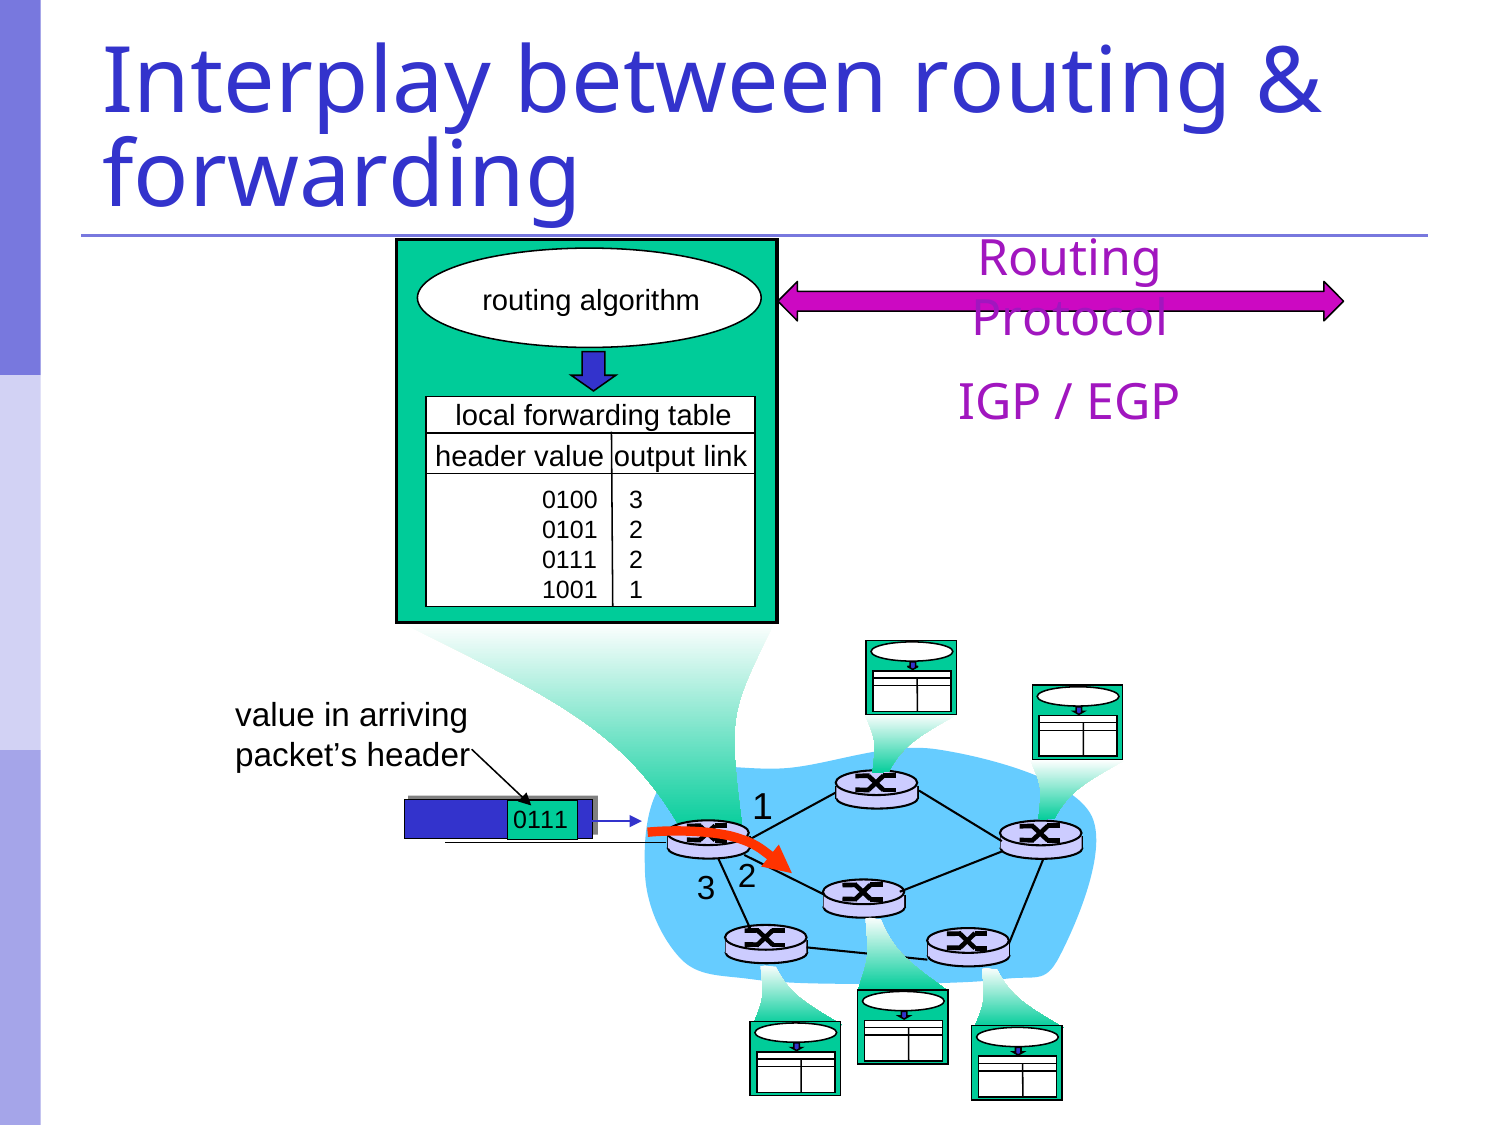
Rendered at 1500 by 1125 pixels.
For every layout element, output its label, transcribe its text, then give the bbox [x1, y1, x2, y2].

text_box output link [595, 429, 767, 481]
text_box [802, 1067, 835, 1092]
text_box 0100 0101 0111 1001 [527, 475, 613, 612]
text_box [1024, 1072, 1056, 1097]
text_box [919, 686, 951, 711]
text_box [910, 1028, 942, 1034]
text_box [978, 1028, 1057, 1063]
text_box [1039, 731, 1082, 756]
text_box [865, 1028, 907, 1034]
text_box output link [595, 434, 610, 473]
text_box Routing Protocol IGP / EGP [862, 217, 1278, 438]
text_box [873, 679, 916, 685]
text_box [802, 1060, 835, 1066]
text_box [396, 239, 1126, 1058]
text_box [404, 795, 498, 839]
text_box [1039, 716, 1117, 722]
text_box [865, 1021, 942, 1027]
text_box 2 [723, 846, 772, 902]
text_box [1278, 281, 1344, 321]
text_box [1024, 1064, 1056, 1070]
text_box [757, 1060, 800, 1066]
text_box [872, 640, 952, 668]
text_box header value [420, 429, 595, 480]
text_box [585, 795, 598, 820]
text_box local forwarding table [440, 388, 748, 429]
text_box [1085, 723, 1117, 730]
text_box [1039, 723, 1082, 730]
text_box [863, 990, 943, 1018]
text_box [873, 686, 916, 711]
text_box [873, 671, 951, 677]
text_box [1038, 685, 1118, 713]
text_box [757, 1067, 800, 1092]
text_box 3 2 2 1 [614, 475, 658, 612]
text_box value in arriving packet’s header [220, 685, 486, 781]
text_box routing algorithm [438, 273, 745, 325]
text_box [585, 822, 598, 839]
text_box [979, 1064, 1021, 1070]
text_box [1085, 731, 1117, 756]
text_box 0111 [498, 795, 585, 842]
text_box [979, 1072, 1022, 1097]
text_box 1 [737, 774, 788, 835]
title Interplay between routing & forwarding [87, 29, 1363, 234]
text_box 3 [682, 858, 731, 914]
text_box [865, 1036, 907, 1061]
text_box [918, 679, 951, 685]
text_box [910, 1036, 942, 1061]
